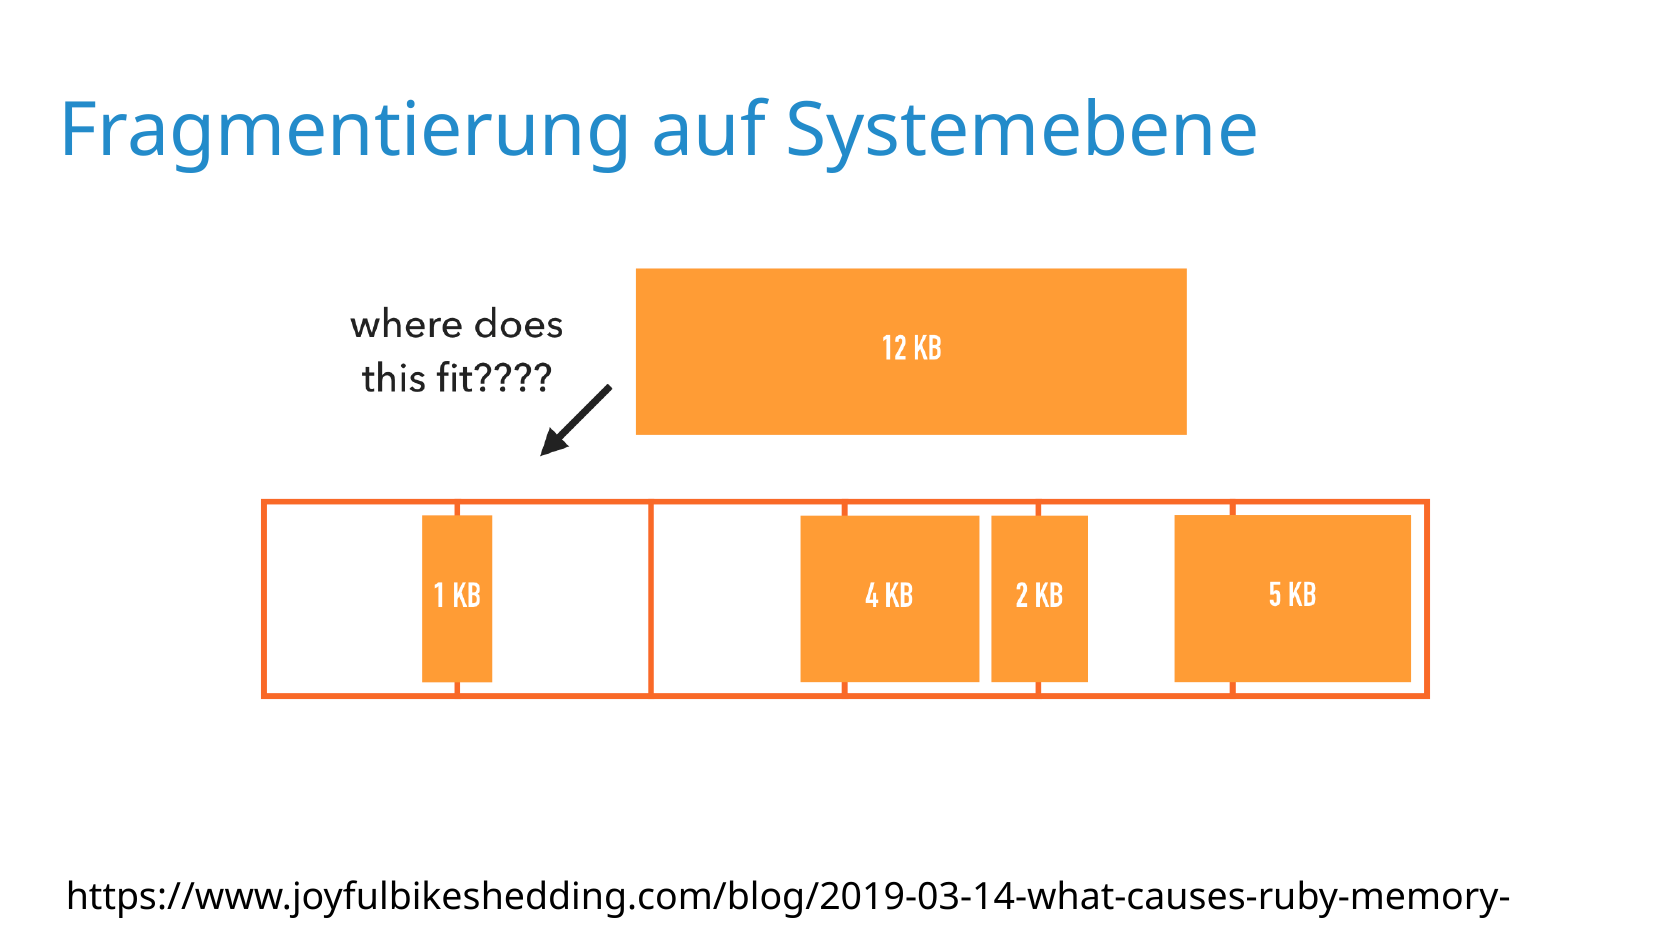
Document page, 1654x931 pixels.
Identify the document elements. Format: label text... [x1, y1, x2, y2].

picture [233, 239, 1456, 725]
title Fragmentierung auf Systemebene [59, 59, 1595, 178]
text_box https://www.joyfulbikeshedding.com/blog/2019-03-14-what-causes-ruby-memory-bloat.html [60, 870, 1607, 915]
